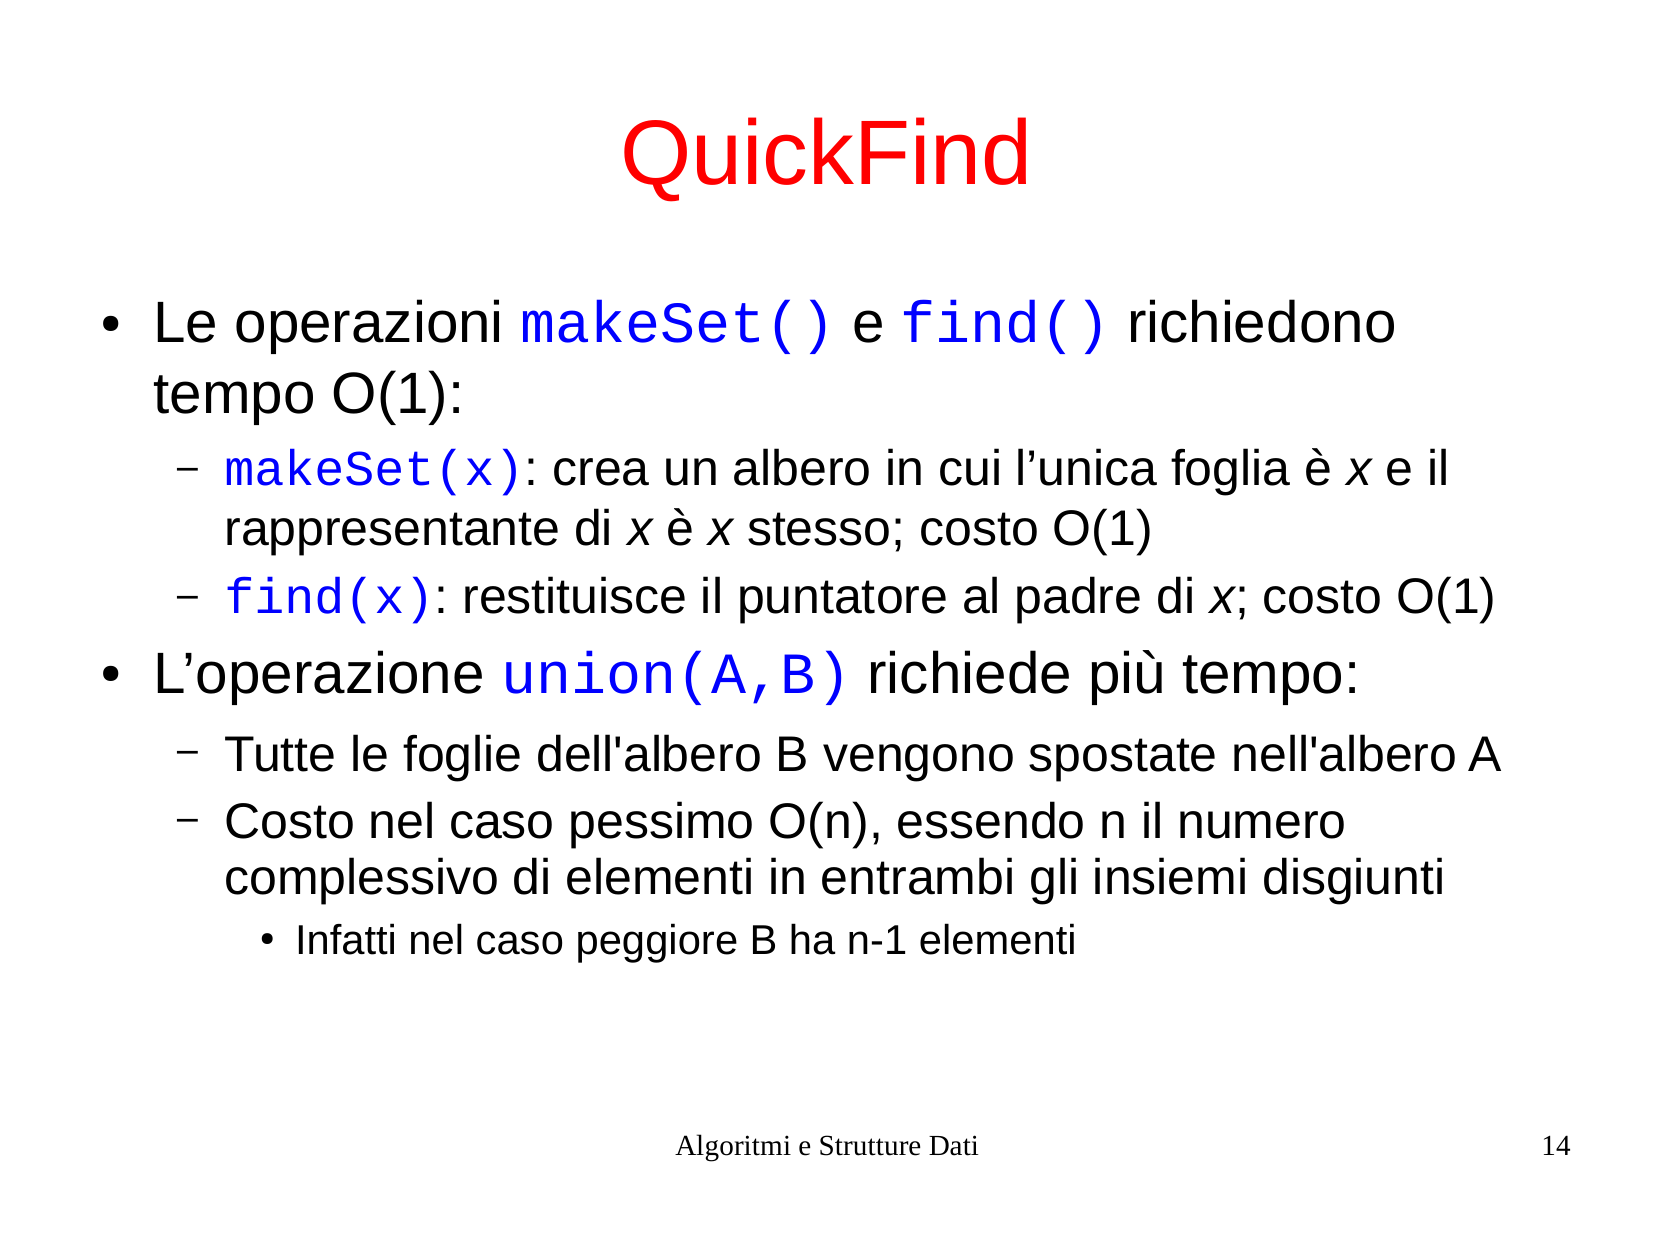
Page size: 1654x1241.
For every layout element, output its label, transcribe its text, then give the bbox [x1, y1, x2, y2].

list Le operazioni makeSet() e find() richiedono tempo O(1): makeSet(x): crea un albero in cui l’unica foglia è x e il rappresentante di x è x stesso; costo O(1) find(x): restituisce il puntatore al padre di x; costo O(1) L’operazione union(A,B) richiede più tempo: Tutte le foglie dell'albero B vengono spostate nell'albero A Costo nel caso pessimo O(n), essendo n il numero complessivo di elementi in entrambi gli insiemi disgiunti Infatti nel caso peggiore B ha n-1 elementi [82, 290, 1571, 1109]
title QuickFind [82, 49, 1571, 257]
